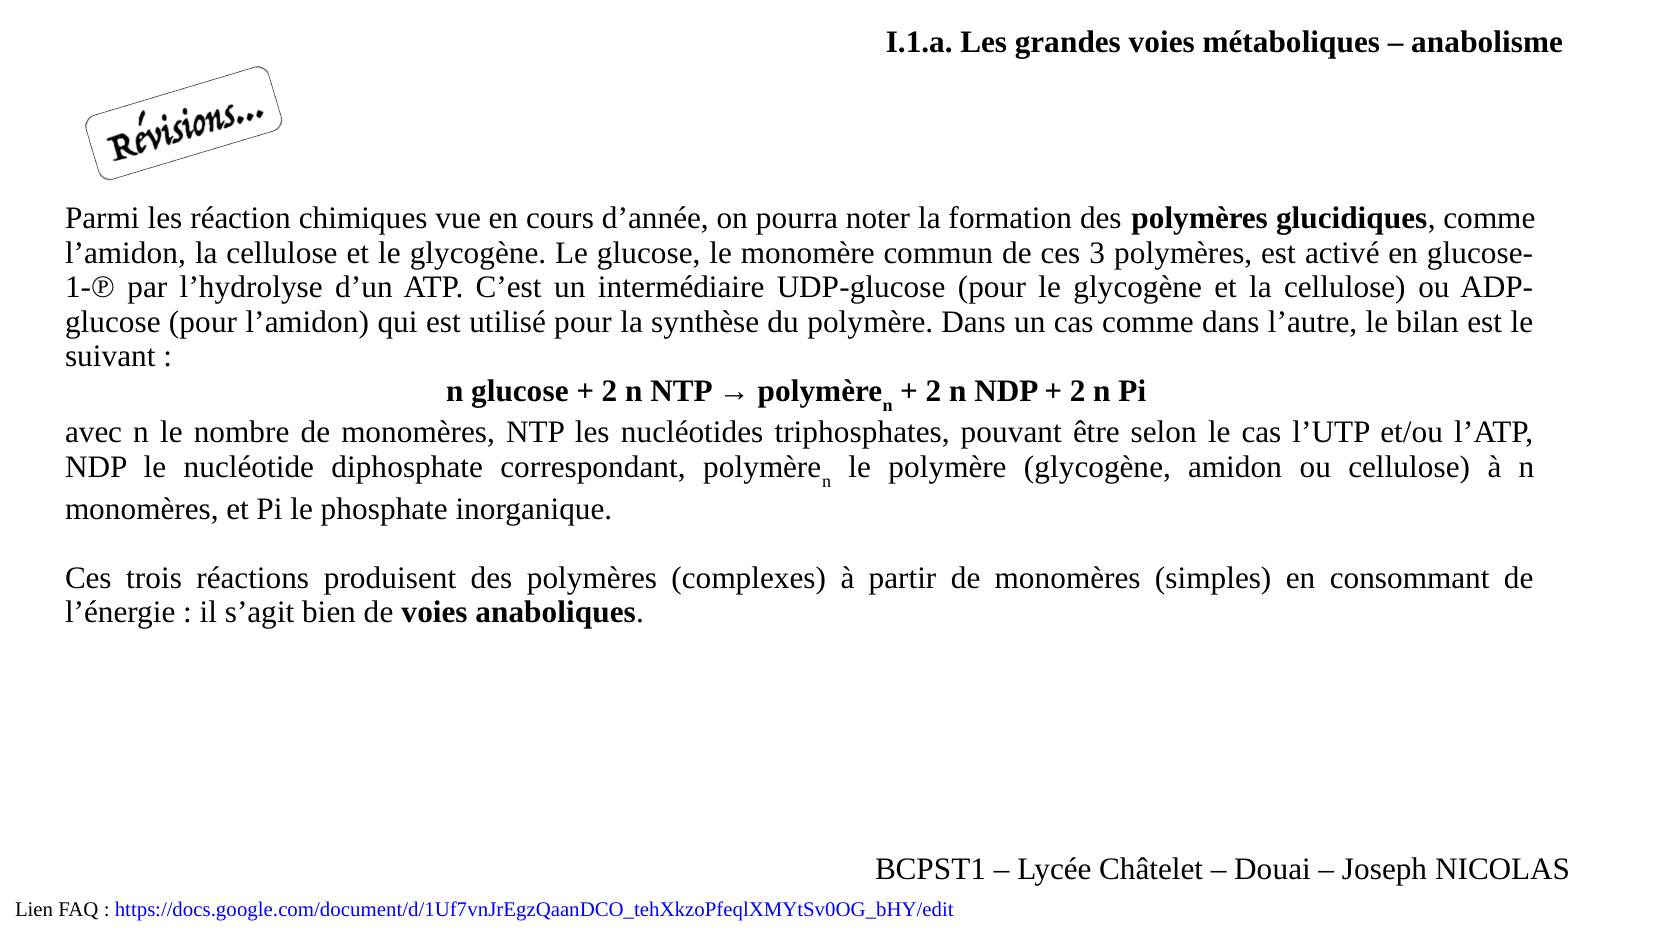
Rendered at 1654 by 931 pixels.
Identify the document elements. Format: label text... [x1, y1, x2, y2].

text_box I.1.a. Les grandes voies métaboliques – anabolisme [201, 5, 1572, 78]
text_box BCPST1 – Lycée Châtelet – Douai – Joseph NICOLAS [637, 832, 1571, 905]
text_box Lien FAQ : https://docs.google.com/document/d/1Uf7vnJrEgzQaanDCO_tehXkzoPfeqlXMYtSv0OG_bHY/edit [0, 897, 993, 931]
picture [82, 63, 285, 183]
text_box Parmi les réaction chimiques vue en cours d’année, on pourra noter la formation des polymères glucidiques, comme l’amidon, la cellulose et le glycogène. Le glucose, le monomère commun de ces 3 polymères, est activé en glucose-1-℗ par l’hydrolyse d’un ATP. C’est un intermédiaire UDP-glucose (pour le glycogène et la cellulose) ou ADP-glucose (pour l’amidon) qui est utilisé pour la synthèse du polymère. Dans un cas comme dans l’autre, le bilan est le suivant : n glucose + 2 n NTP → polymèren + 2 n NDP + 2 n Pi avec n le nombre de monomères, NTP les nucléotides triphosphates, pouvant être selon le cas l’UTP et/ou l’ATP, NDP le nucléotide diphosphate correspondant, polymèren le polymère (glycogène, amidon ou cellulose) à n monomères, et Pi le phosphate inorganique. Ces trois réactions produisent des polymères (complexes) à partir de monomères (simples) en consommant de l’énergie : il s’agit bien de voies anaboliques. [64, 200, 1536, 851]
